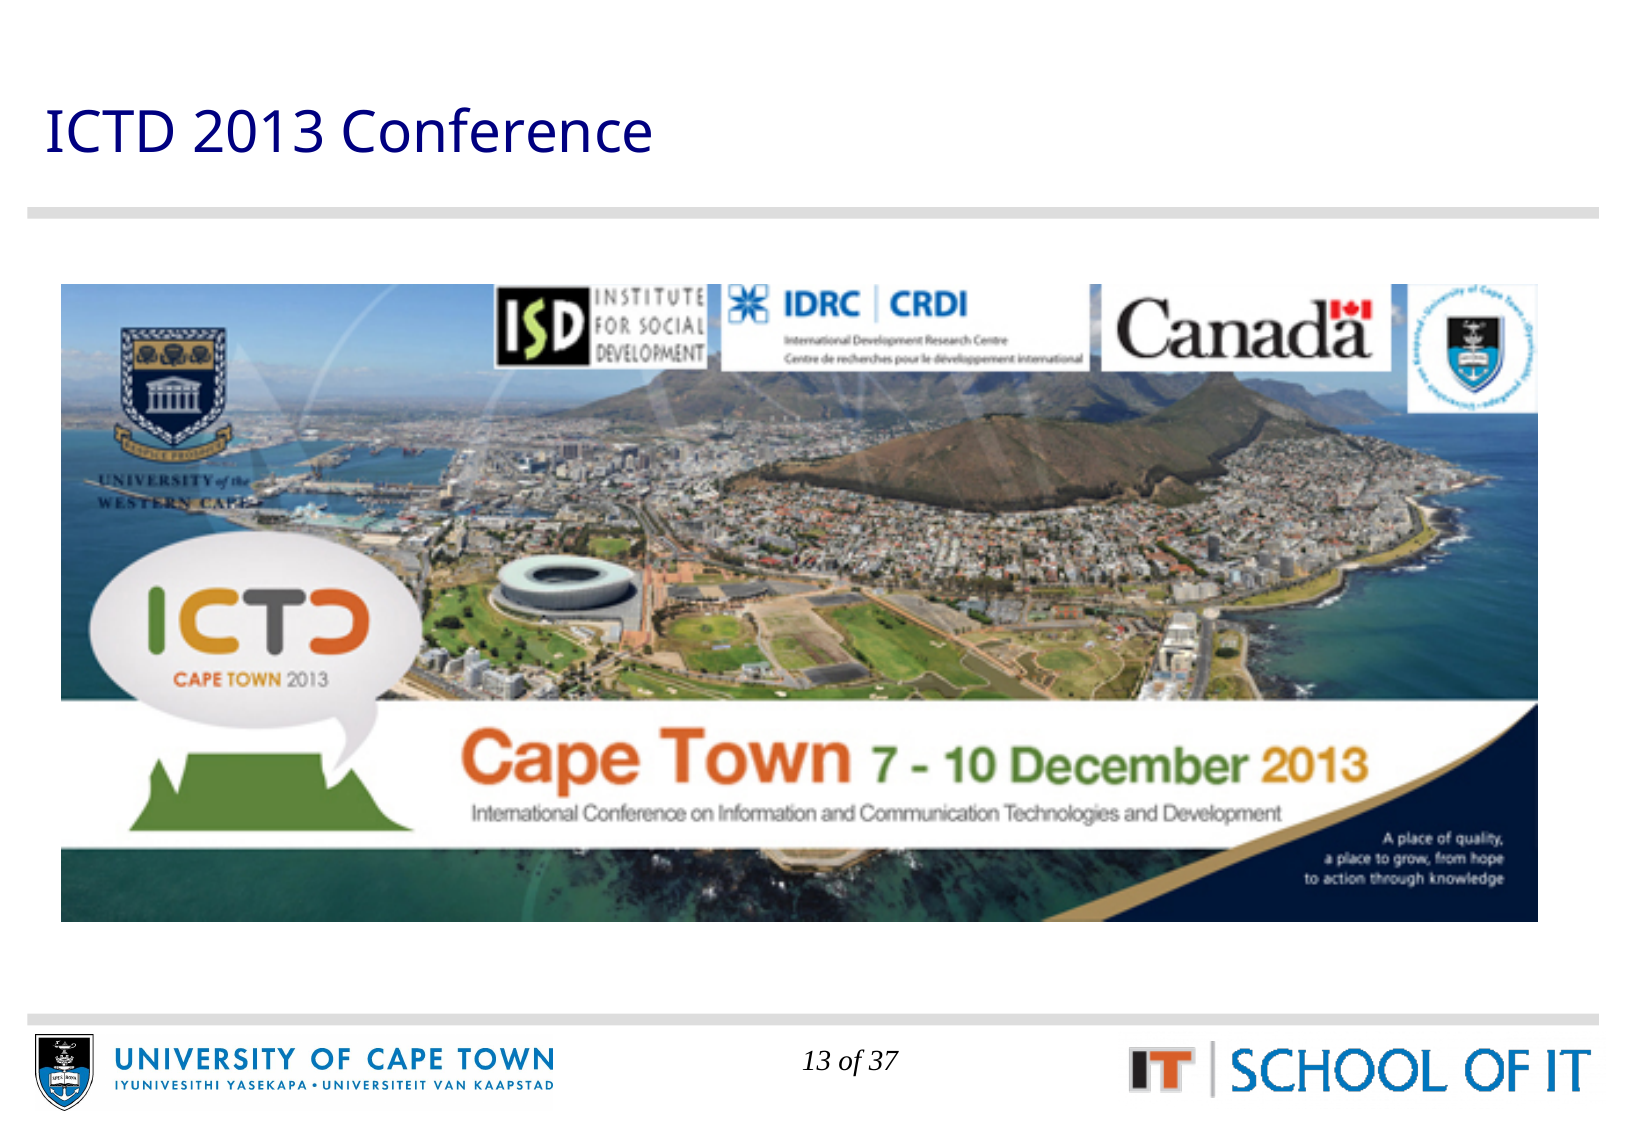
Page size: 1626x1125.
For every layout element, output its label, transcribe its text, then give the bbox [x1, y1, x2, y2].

picture [1118, 1030, 1606, 1109]
title ICTD 2013 Conference [45, 66, 1583, 194]
picture [61, 284, 1538, 922]
picture [35, 1034, 553, 1111]
